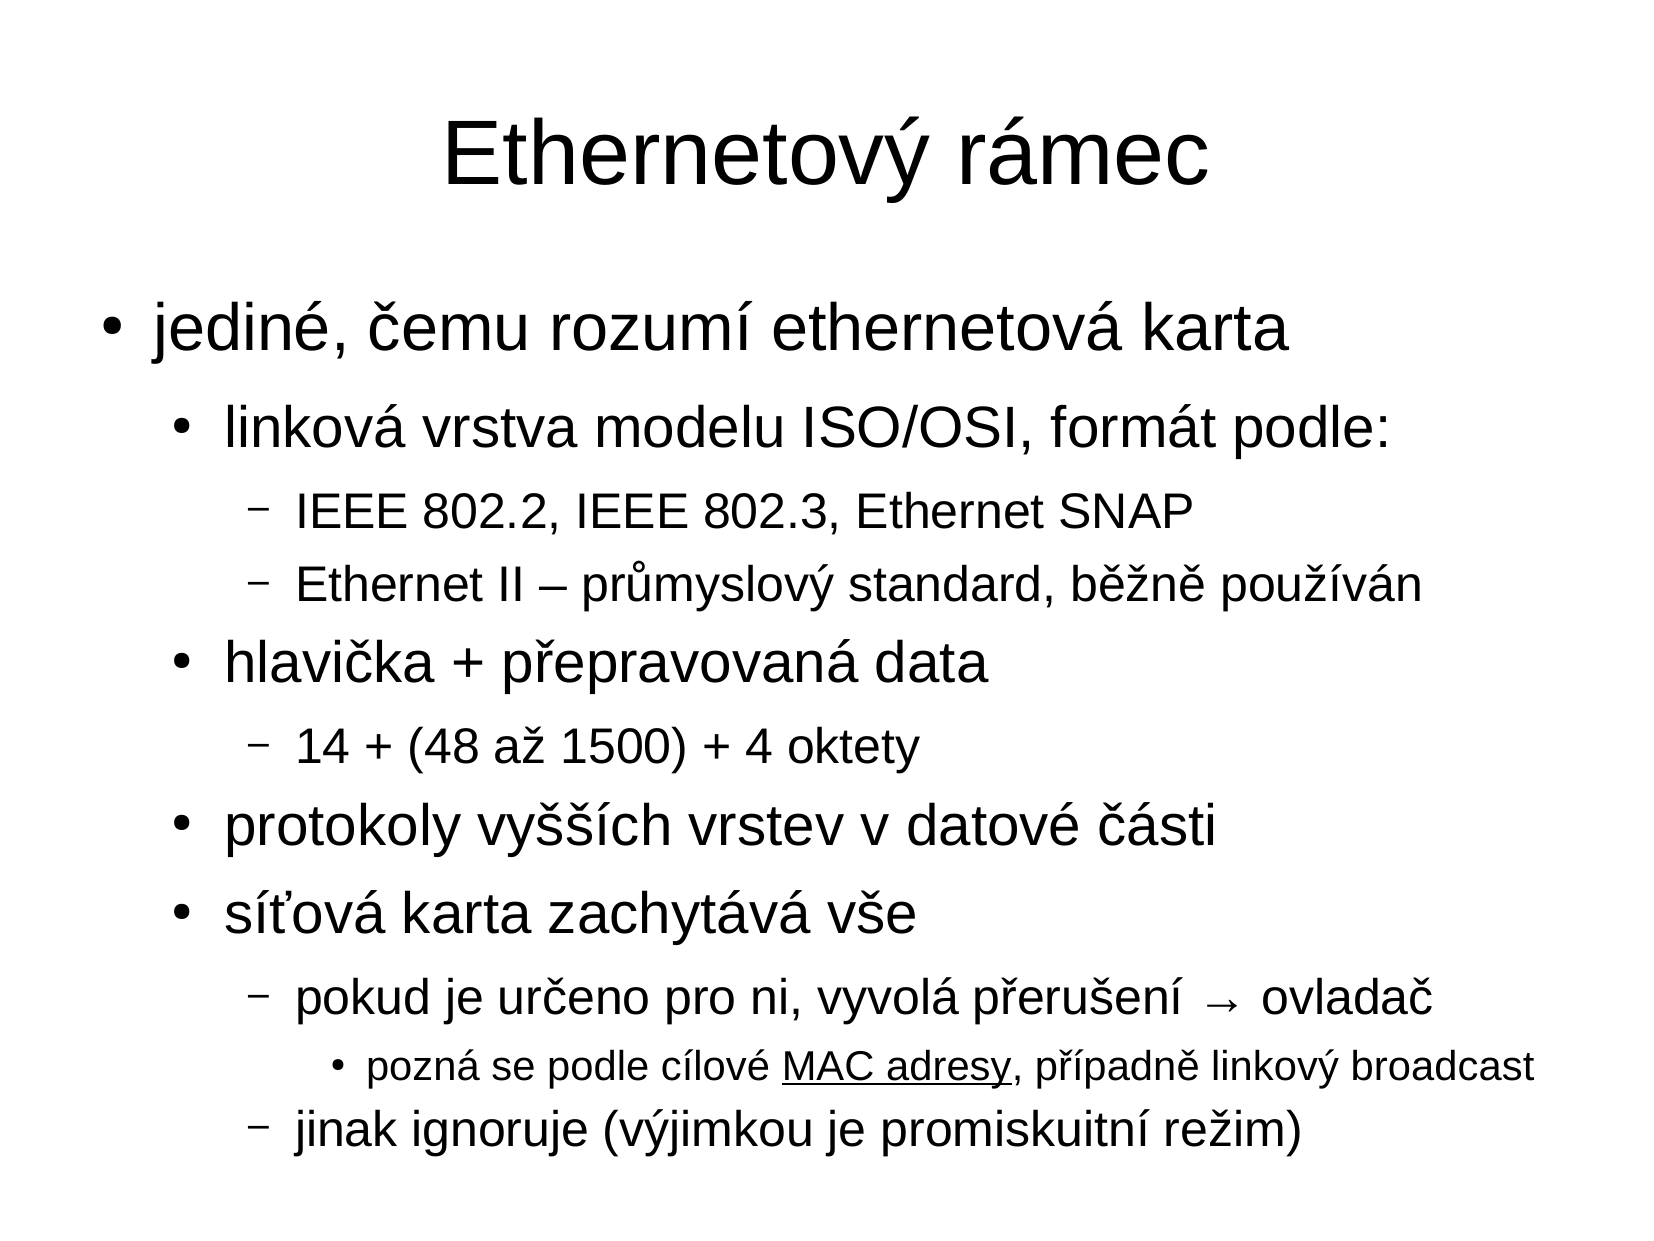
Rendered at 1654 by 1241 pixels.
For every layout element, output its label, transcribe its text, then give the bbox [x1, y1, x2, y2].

title Ethernetový rámec [82, 56, 1571, 250]
list jediné, čemu rozumí ethernetová karta linková vrstva modelu ISO/OSI, formát podle: IEEE 802.2, IEEE 802.3, Ethernet SNAP Ethernet II – průmyslový standard, běžně používán hlavička + přepravovaná data 14 + (48 až 1500) + 4 oktety protokoly vyšších vrstev v datové části síťová karta zachytává vše pokud je určeno pro ni, vyvolá přerušení → ovladač pozná se podle cílové MAC adresy, případně linkový broadcast jinak ignoruje (výjimkou je promiskuitní režim) [82, 290, 1571, 1158]
